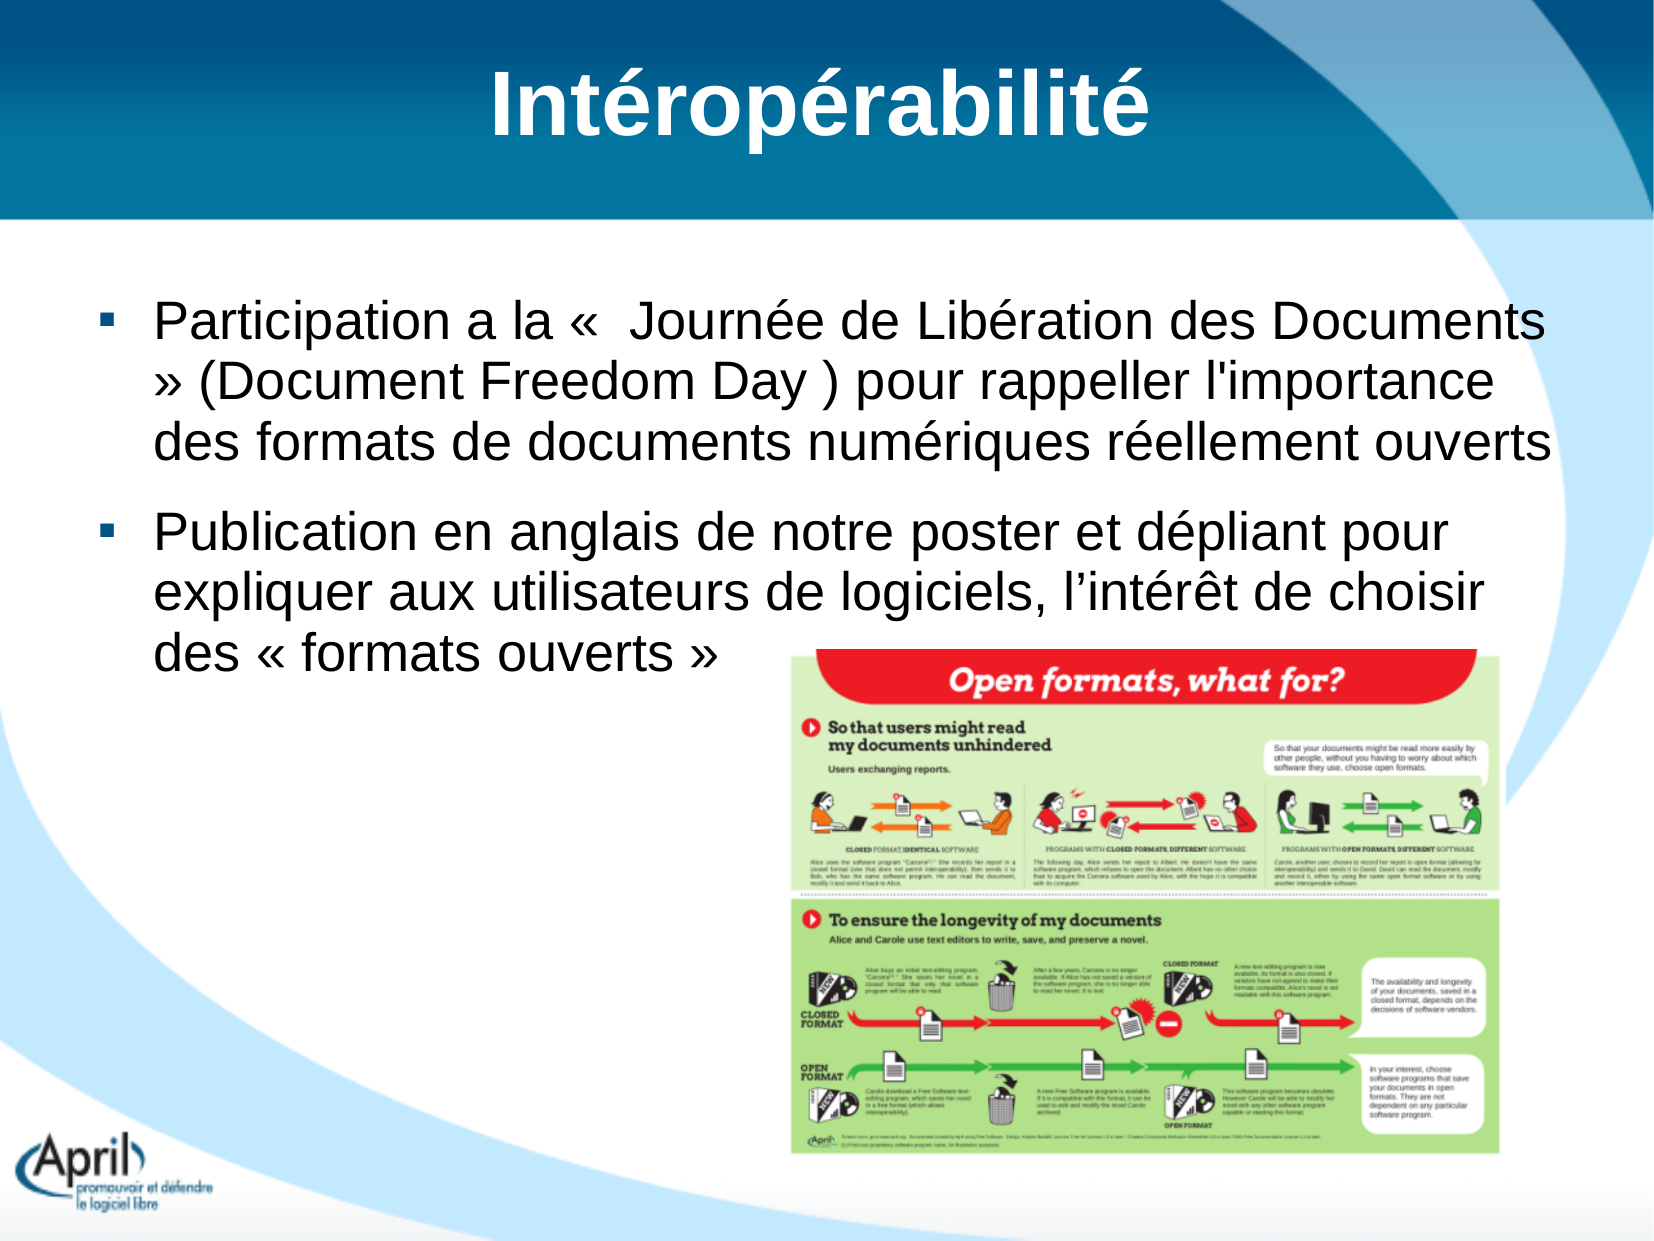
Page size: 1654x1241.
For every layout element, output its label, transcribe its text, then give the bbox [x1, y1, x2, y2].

title Intéropérabilité [76, 7, 1565, 200]
picture [0, 0, 1654, 1241]
list Participation a la « Journée de Libération des Documents » (Document Freedom Day ) pour rappeller l'importance des formats de documents numériques réellement ouverts Publication en anglais de notre poster et dépliant pour expliquer aux utilisateurs de logiciels, l’intérêt de choisir des « formats ouverts » [82, 290, 1571, 1094]
